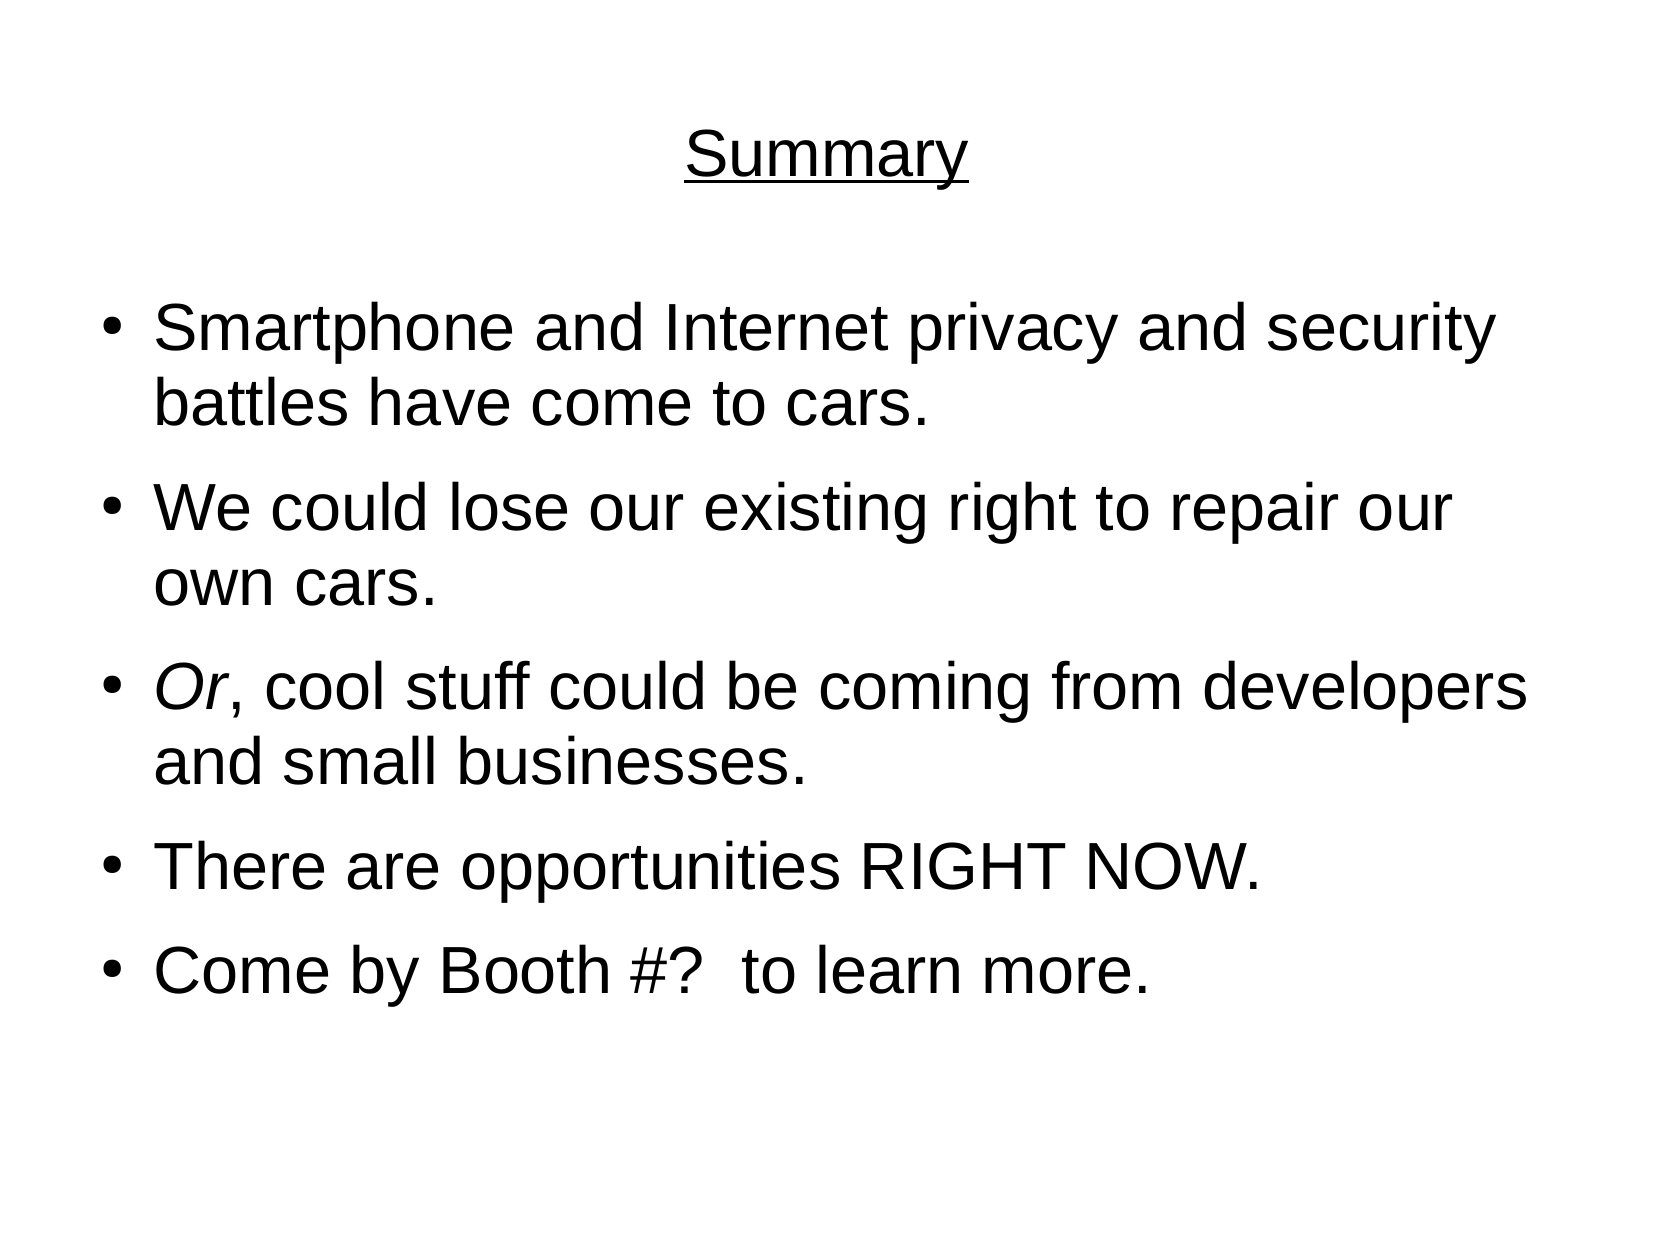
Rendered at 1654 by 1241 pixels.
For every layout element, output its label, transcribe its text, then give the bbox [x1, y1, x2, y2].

list Smartphone and Internet privacy and security battles have come to cars. We could lose our existing right to repair our own cars. Or, cool stuff could be coming from developers and small businesses. There are opportunities RIGHT NOW. Come by Booth #? to learn more. [82, 290, 1571, 1109]
title Summary [82, 49, 1571, 257]
